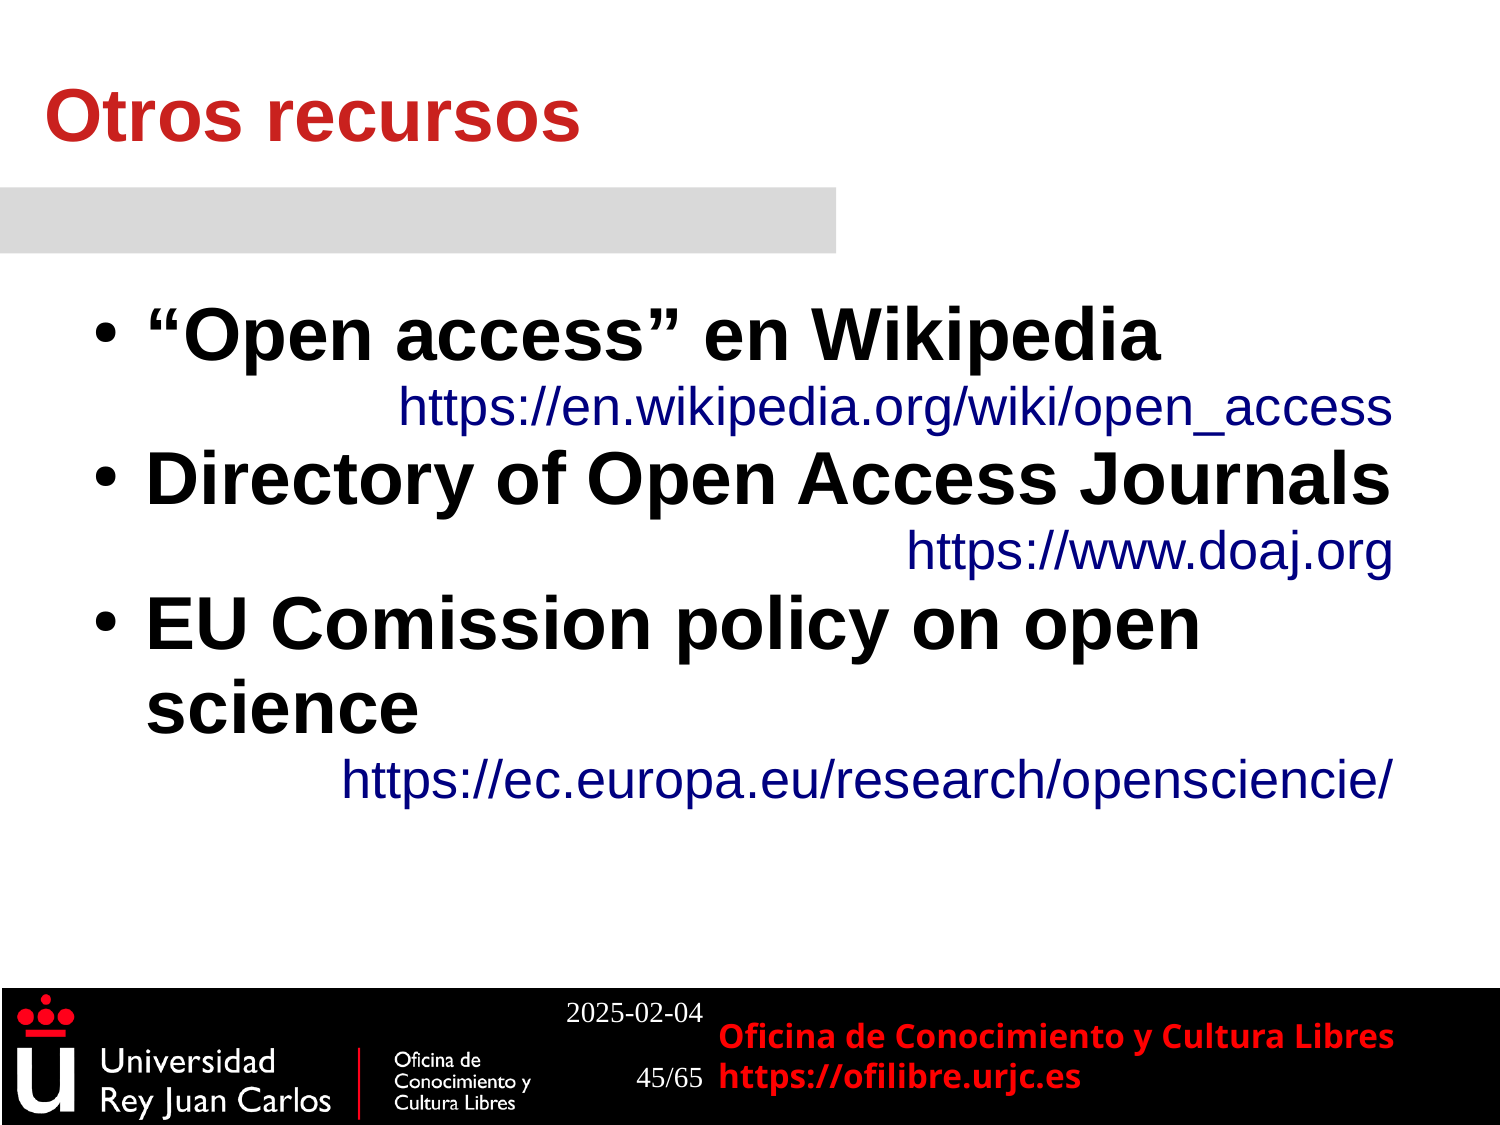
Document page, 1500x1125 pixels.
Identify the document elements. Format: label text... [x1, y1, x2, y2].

title [75, 7, 1425, 196]
text_box Otros recursos [30, 66, 1036, 249]
text_box “Open access” en Wikipedia https://en.wikipedia.org/wiki/open_access Directory of Open Access Journals https://www.doaj.org EU Comission policy on open science https://ec.europa.eu/research/opensciencie/ [60, 285, 1411, 818]
picture [17, 994, 531, 1120]
